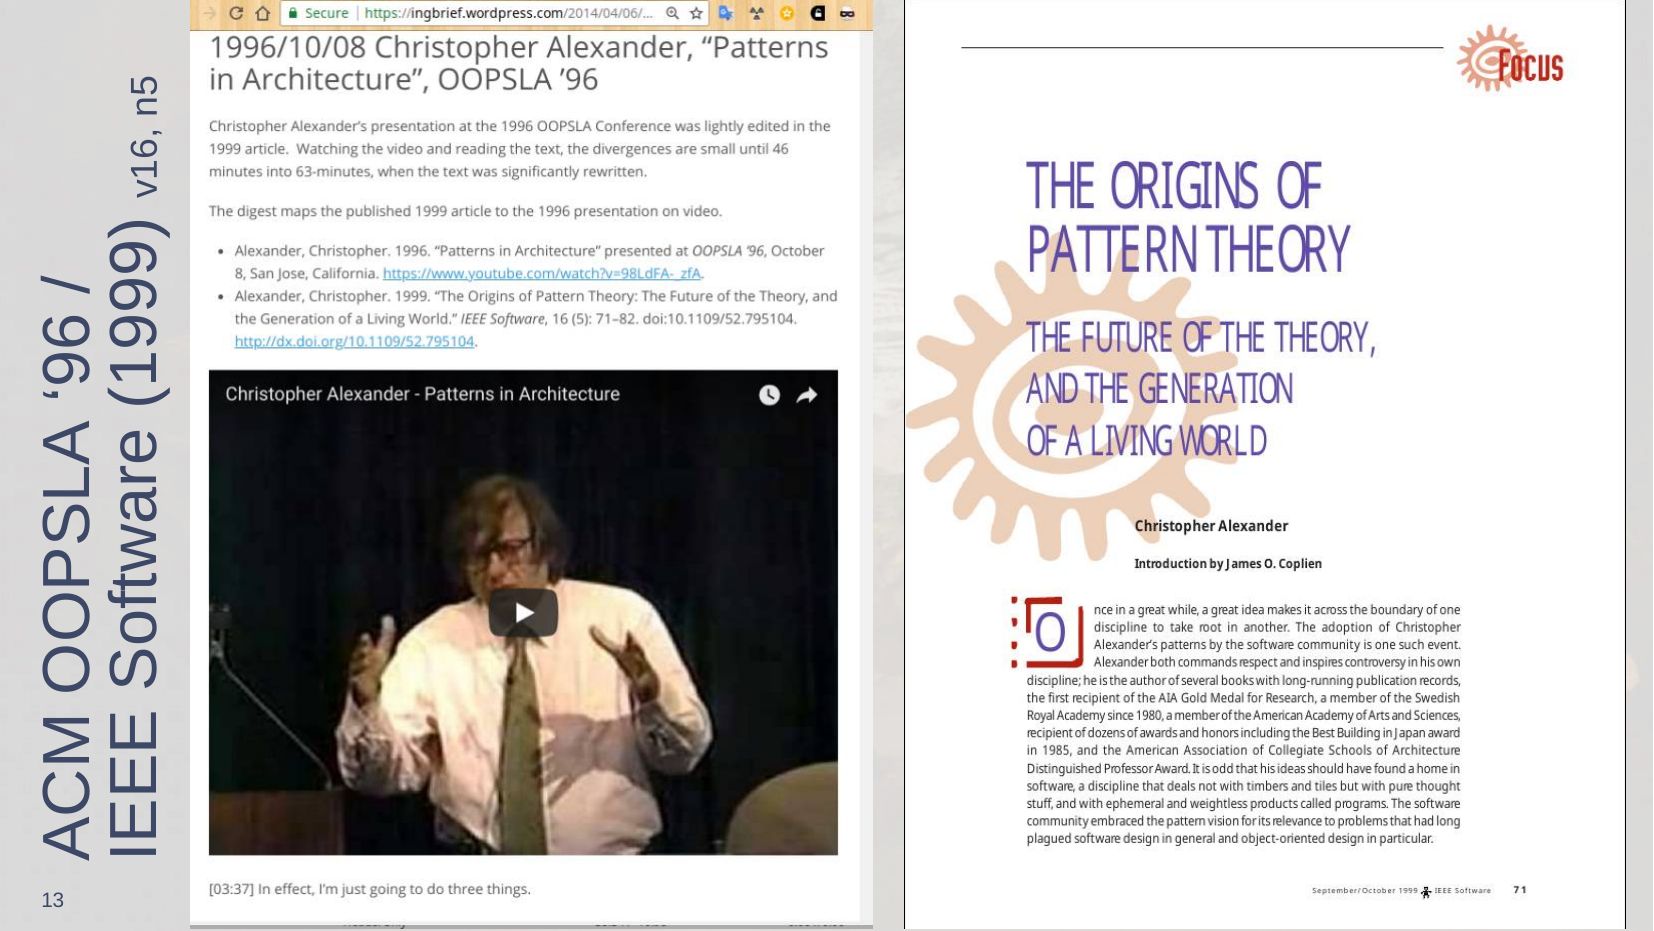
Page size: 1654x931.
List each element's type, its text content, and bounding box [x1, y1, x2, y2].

picture [190, 0, 873, 929]
picture [904, 0, 1626, 929]
text_box 1967 Pattern Manual [0, 0, 1653, 931]
title ACM OOPSLA ‘96 / IEEE Software (1999) v16, n5 [35, 52, 171, 862]
